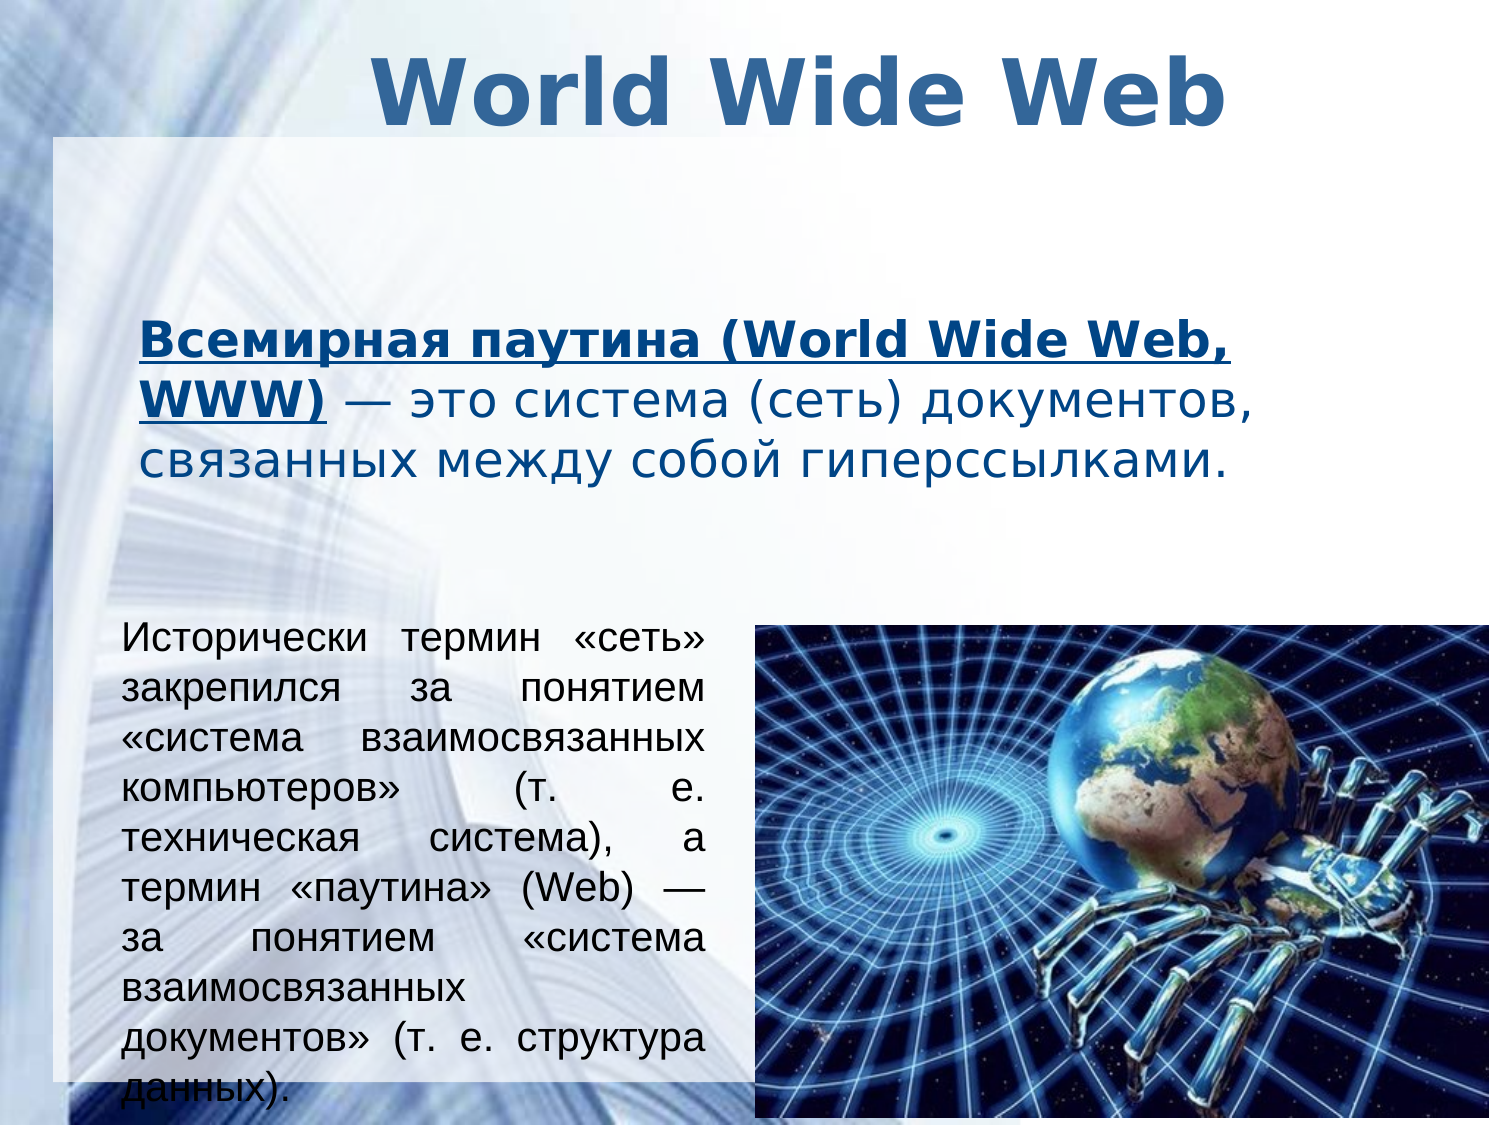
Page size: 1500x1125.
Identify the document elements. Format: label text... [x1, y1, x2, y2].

text_box Всемирная паутина (World Wide Web, WWW) — это система (сеть) документов, связанных между собой гиперссылками. [124, 300, 1424, 707]
text_box World Wide Web [354, 26, 1245, 152]
picture [0, 0, 1500, 1125]
text_box Исторически термин «сеть» закрепился за понятием «система взаимосвязанных компьютеров» (т. е. техническая система), а термин «паутина» (Web) — за понятием «система взаимосвязанных документов» (т. е. структура данных). [106, 602, 721, 1125]
